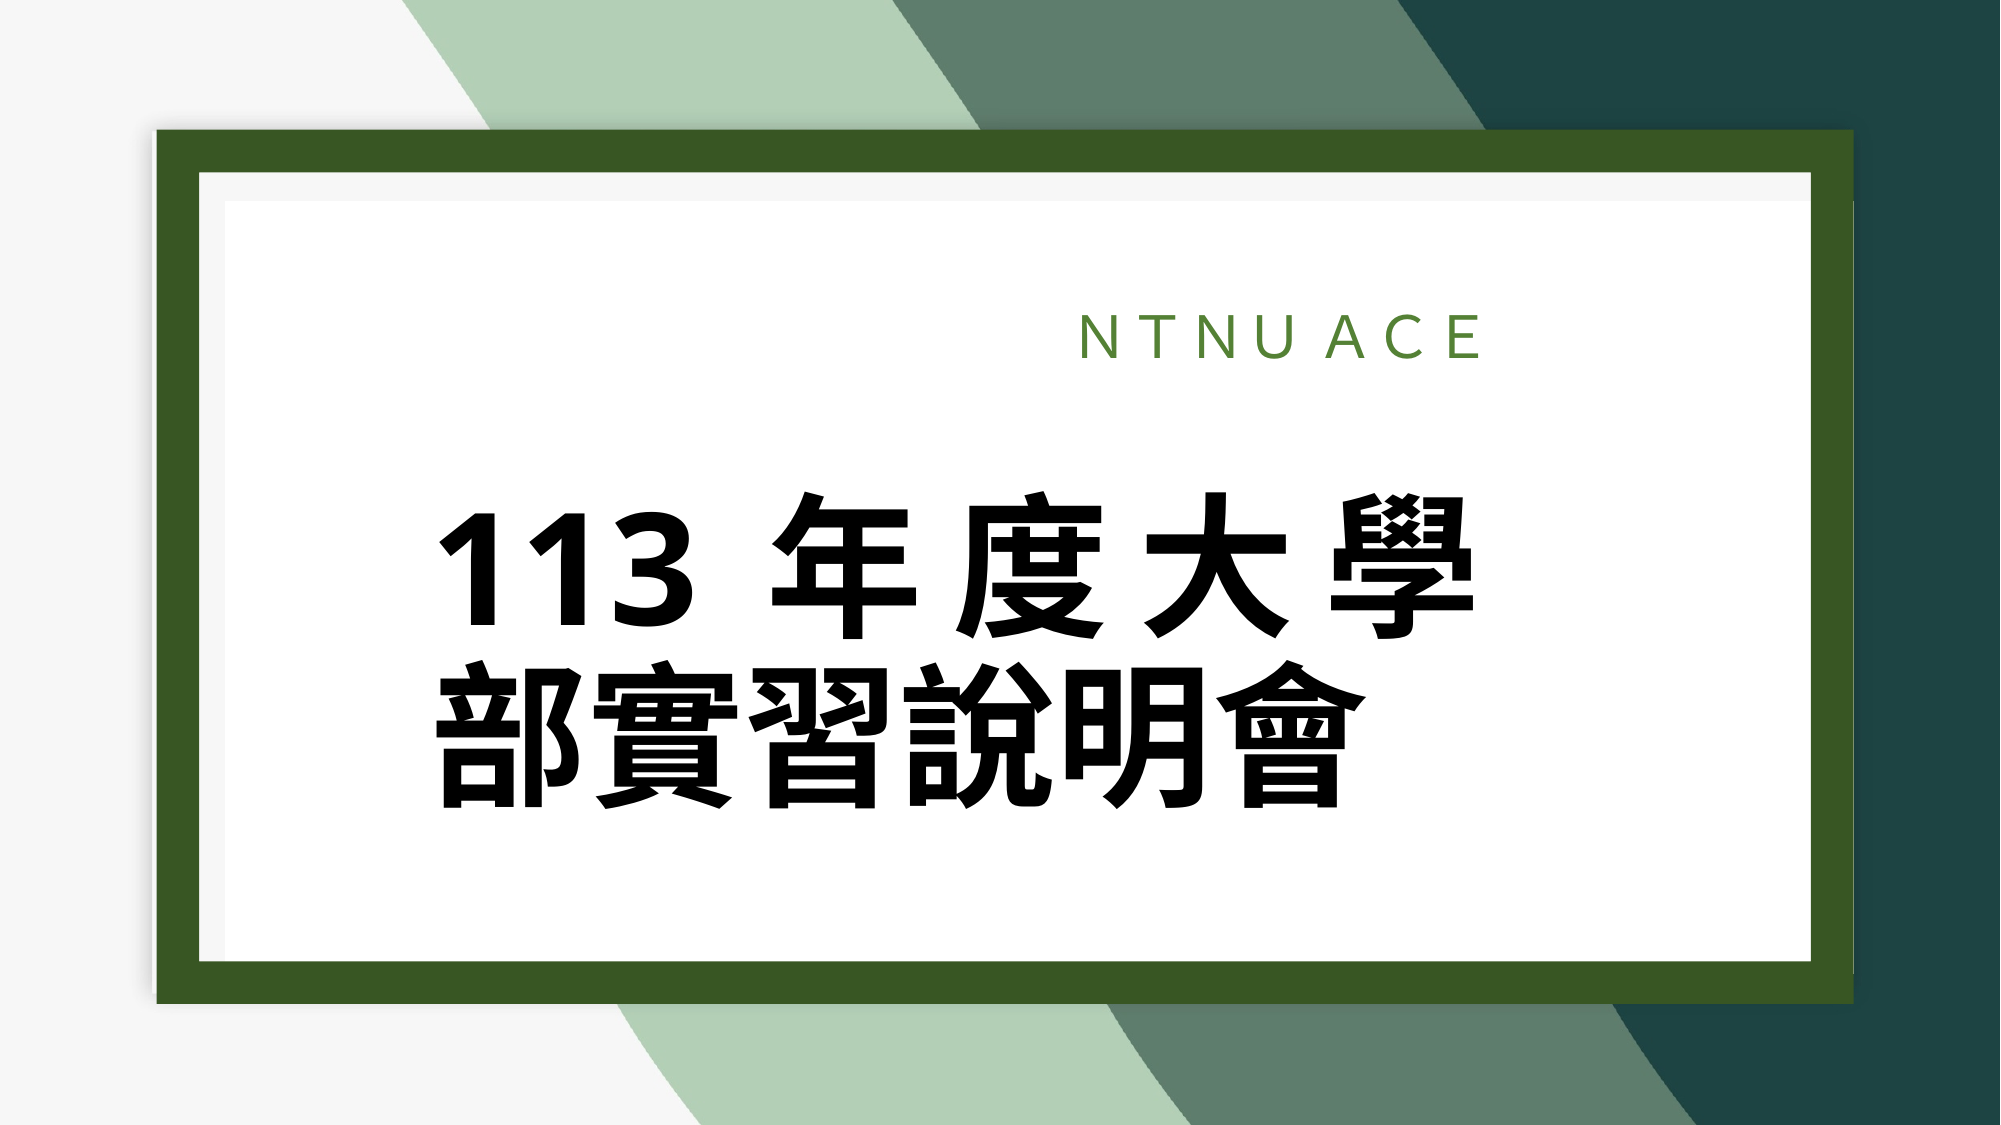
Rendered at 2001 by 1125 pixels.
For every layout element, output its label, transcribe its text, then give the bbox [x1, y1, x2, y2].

text_box ＮＴＮＵ ＡＣＥ [1056, 293, 1566, 378]
text_box [156, 129, 1854, 1004]
picture [0, 0, 2000, 1125]
title 113年度大學部實習說明會 [415, 483, 1585, 701]
